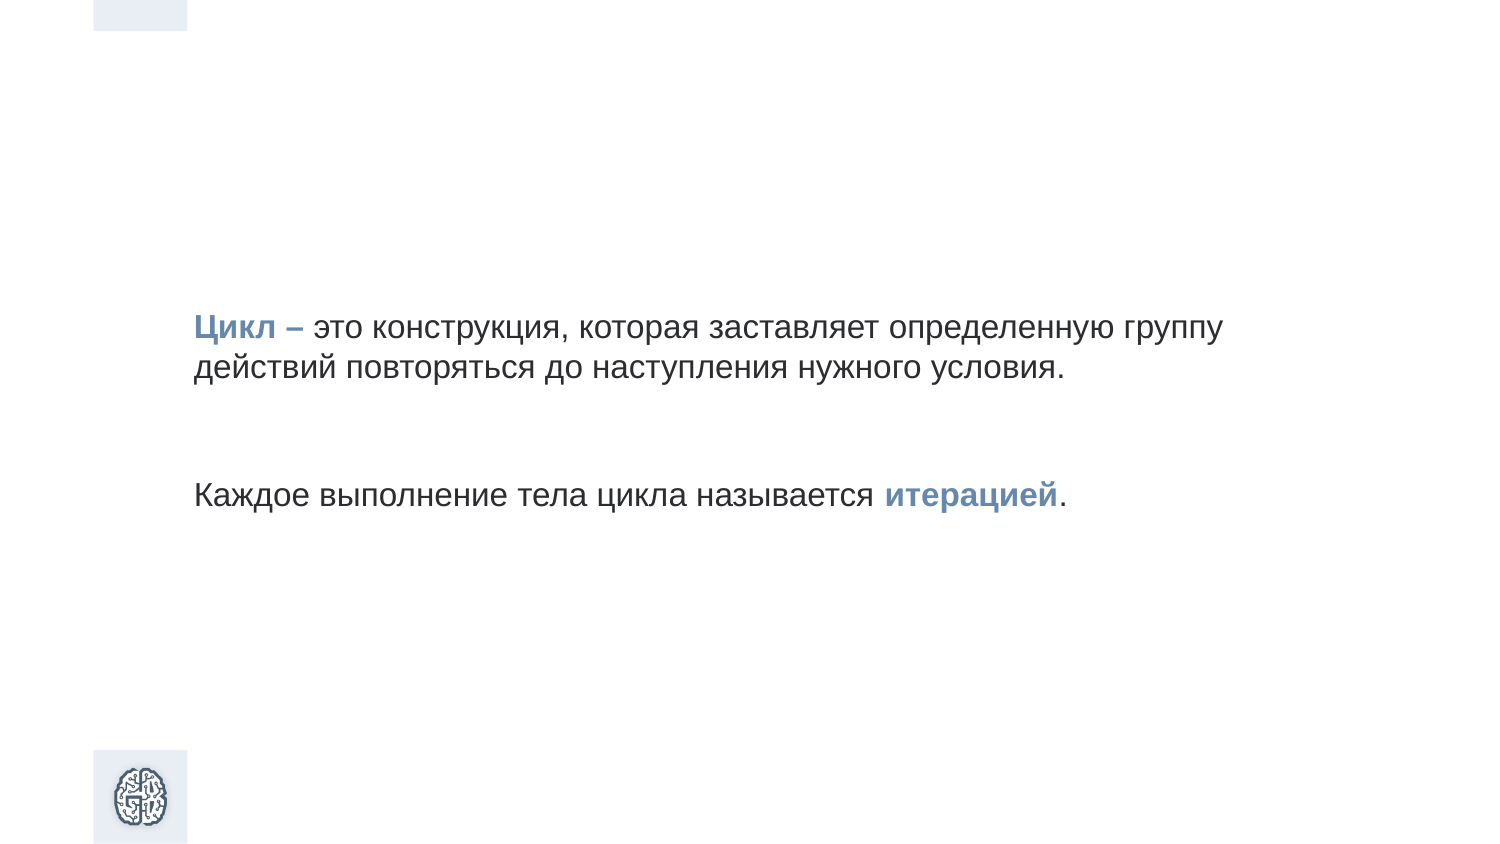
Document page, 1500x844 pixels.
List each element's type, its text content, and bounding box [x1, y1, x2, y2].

picture [106, 760, 175, 834]
text_box Каждое выполнение тела цикла называется итерацией. [186, 412, 1311, 574]
text_box Цикл – это конструкция, которая заставляет определенную группу действий повторяться до наступления нужного условия. [186, 297, 1311, 412]
